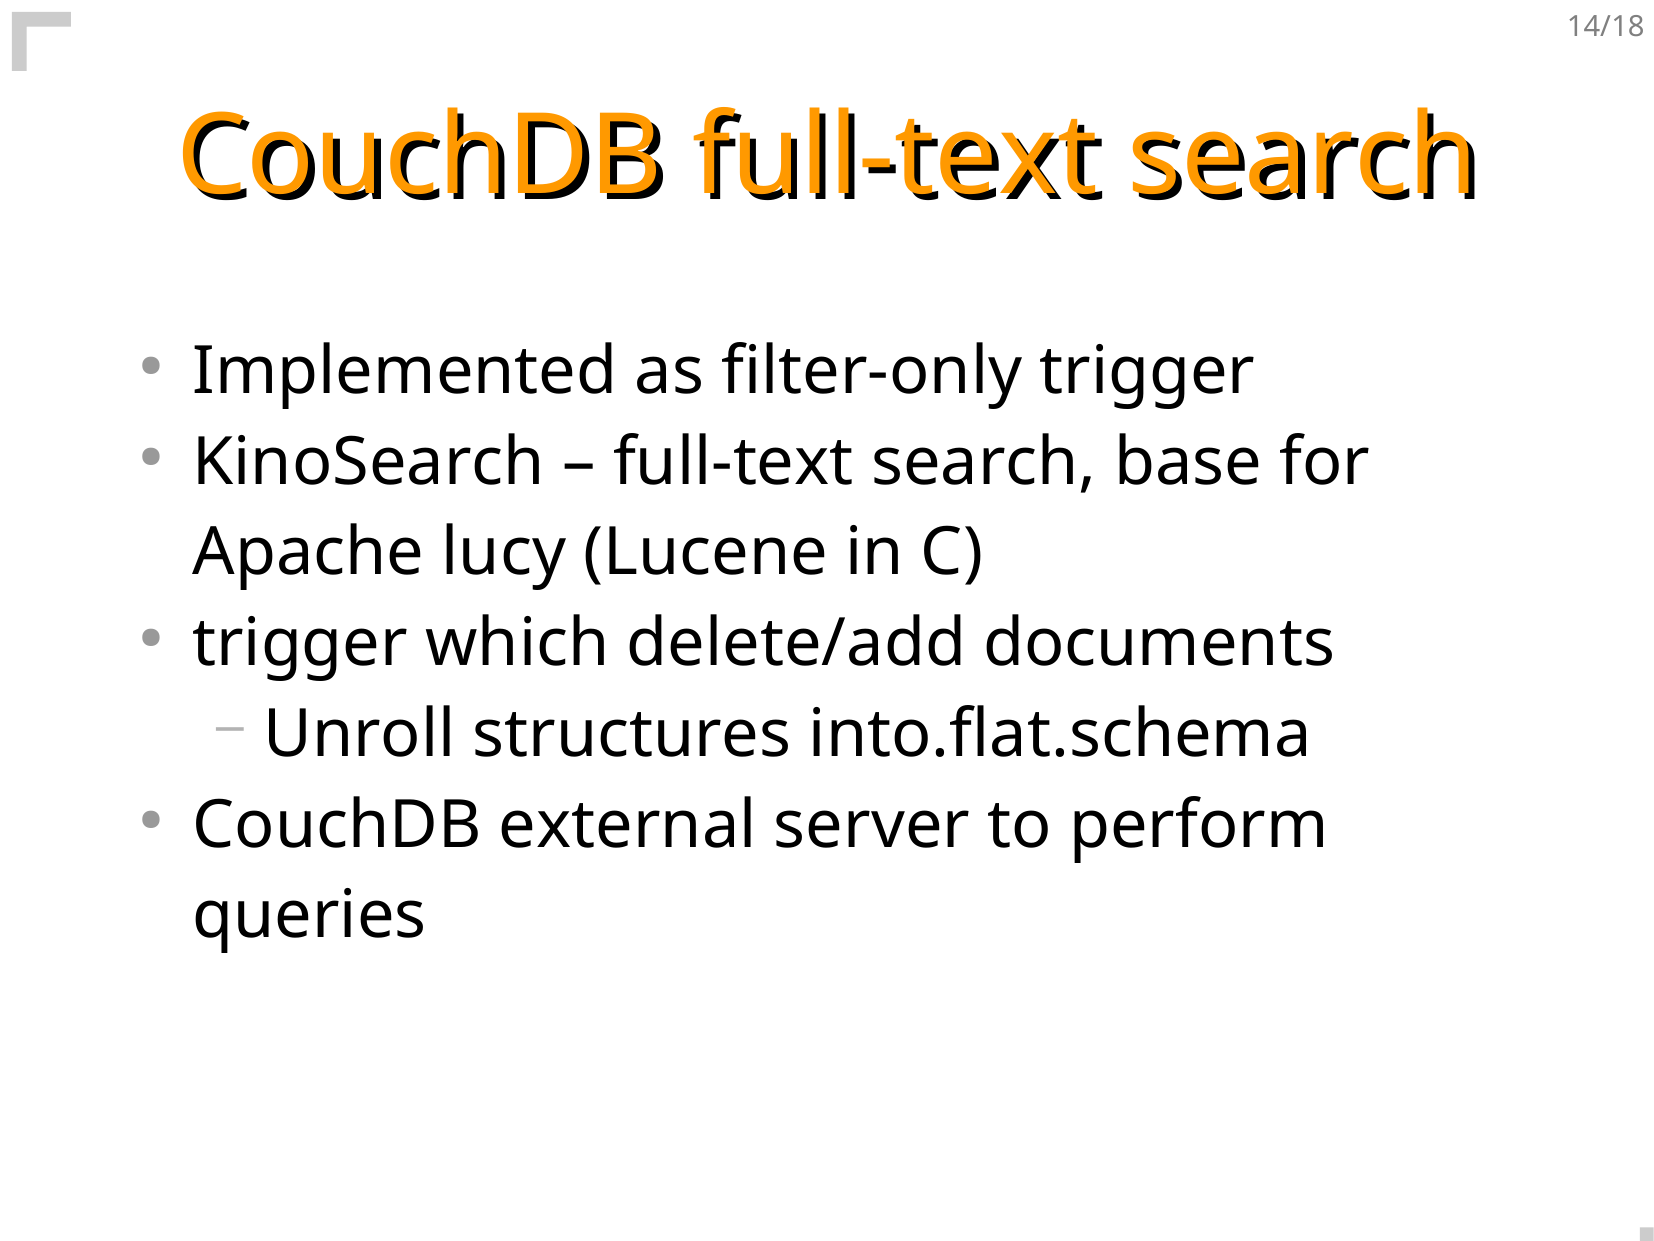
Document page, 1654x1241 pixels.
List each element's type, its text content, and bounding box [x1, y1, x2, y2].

title CouchDB full-text search [121, 46, 1534, 254]
list Implemented as filter-only trigger KinoSearch – full-text search, base for Apache lucy (Lucene in C) trigger which delete/add documents Unroll structures into.flat.schema CouchDB external server to perform queries [121, 322, 1561, 1132]
